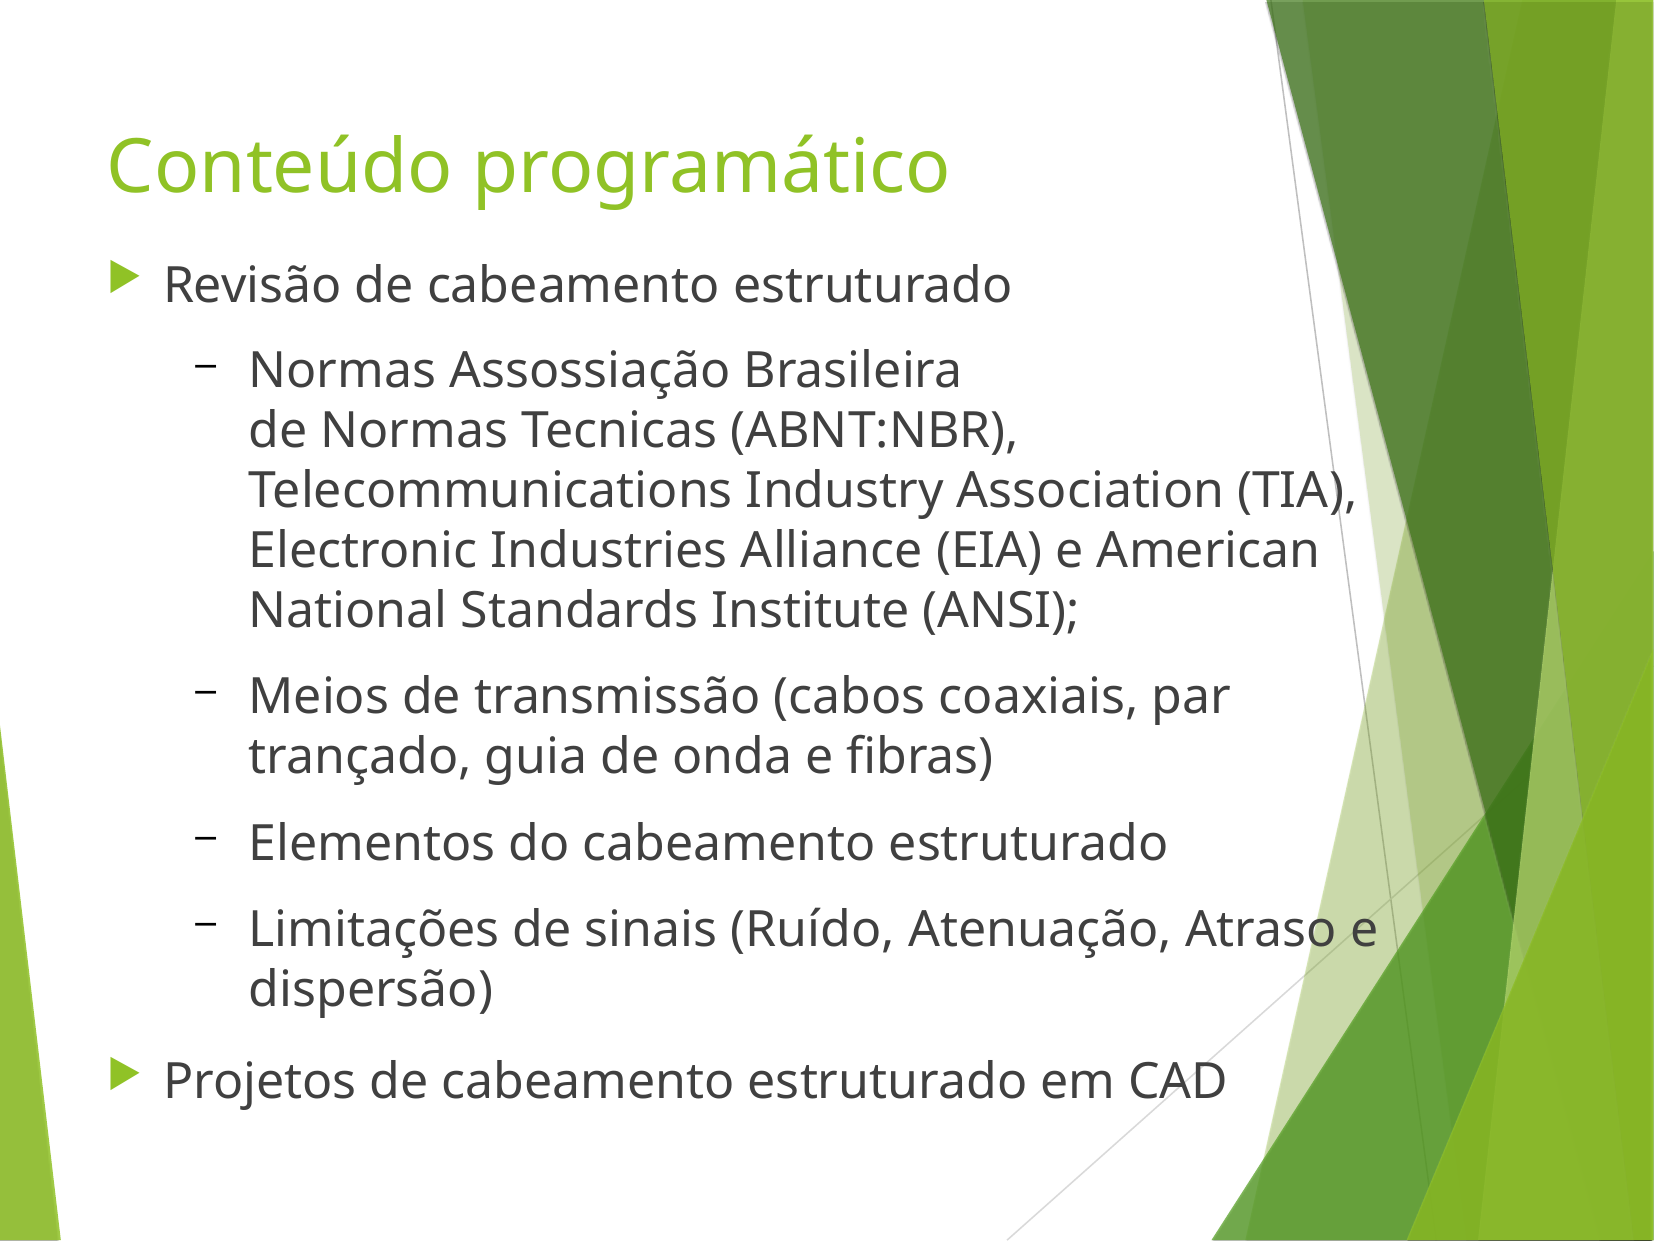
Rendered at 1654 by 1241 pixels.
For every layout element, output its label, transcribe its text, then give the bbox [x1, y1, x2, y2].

list Revisão de cabeamento estruturado Normas Assossiação Brasileira de Normas Tecnicas (ABNT:NBR), Telecommunications Industry Association (TIA), Electronic Industries Alliance (EIA) e American National Standards Institute (ANSI); Meios de transmissão (cabos coaxiais, par trançado, guia de onda e fibras) Elementos do cabeamento estruturado Limitações de sinais (Ruído, Atenuação, Atraso e dispersão) Projetos de cabeamento estruturado em CAD [91, 244, 1398, 1209]
title Conteúdo programático [91, 110, 1258, 244]
